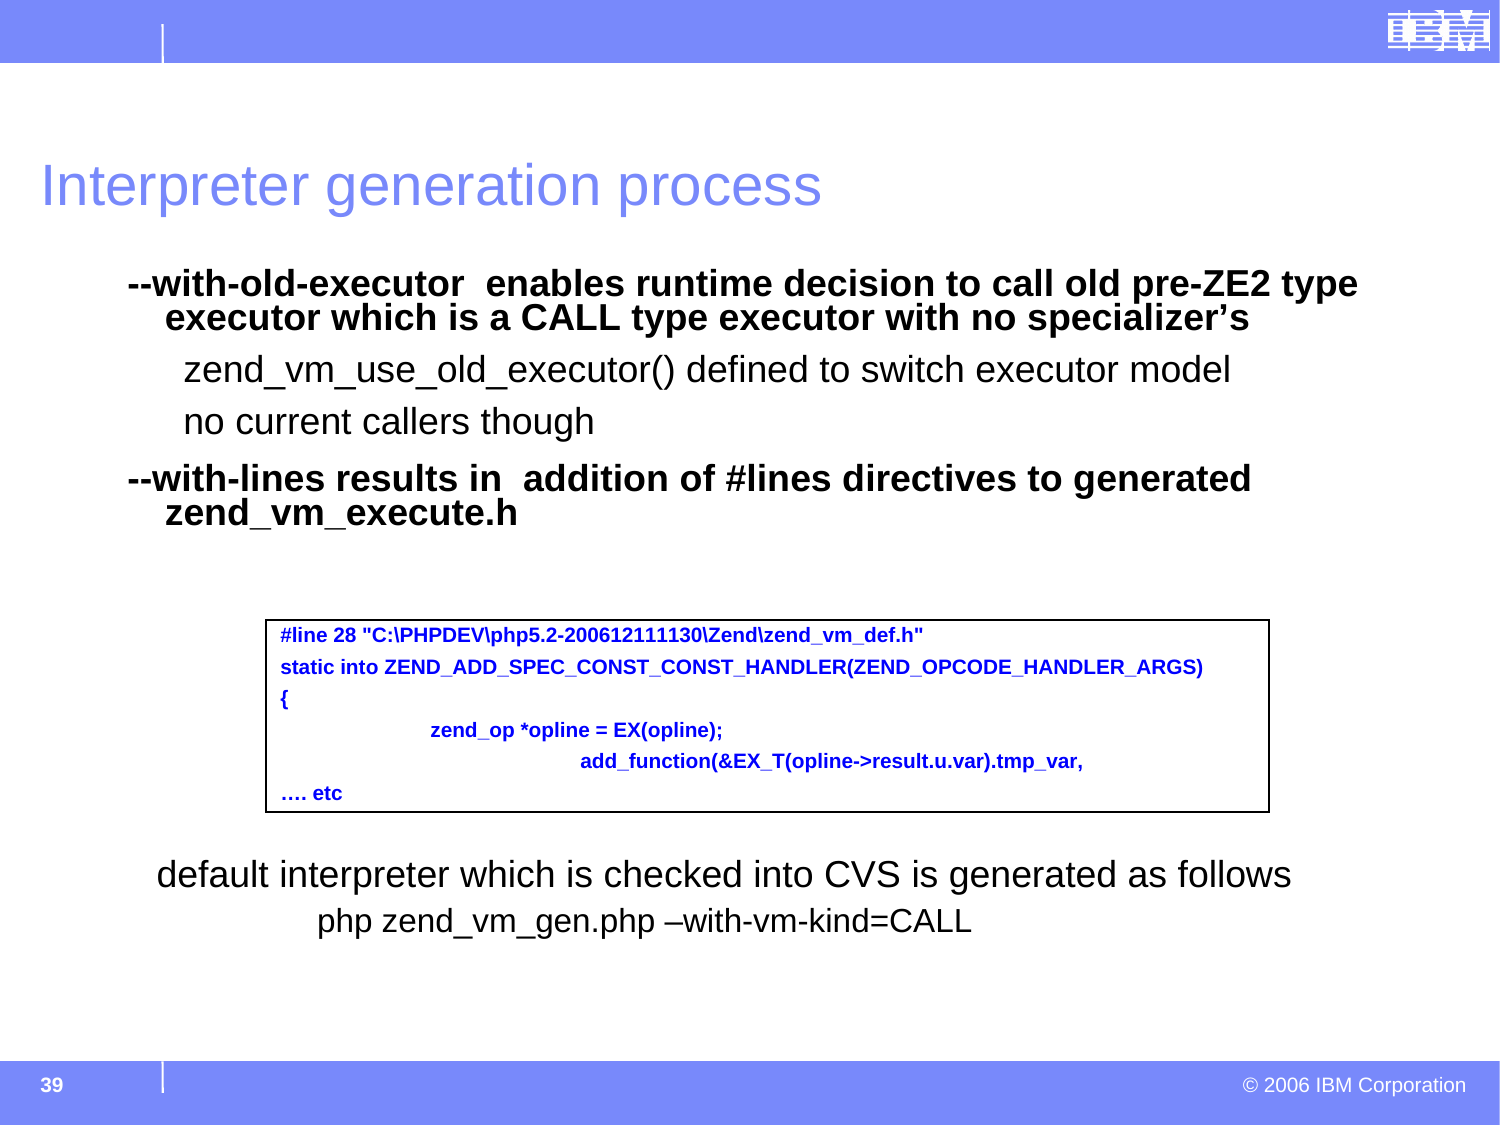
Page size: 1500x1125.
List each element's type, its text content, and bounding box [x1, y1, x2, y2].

text_box #line 28 "C:\PHPDEV\php5.2-200612111130\Zend\zend_vm_def.h" static into ZEND_ADD_SPEC_CONST_CONST_HANDLER(ZEND_OPCODE_HANDLER_ARGS)‏ { zend_op *opline = EX(opline); add_function(&EX_T(opline->result.u.var).tmp_var, …. etc [265, 620, 1269, 787]
text_box default interpreter which is checked into CVS is generated as follows php zend_vm_gen.php –with-vm-kind=CALL [141, 787, 1418, 1090]
title Interpreter generation process [25, 123, 1378, 225]
list --with-old-executor enables runtime decision to call old pre-ZE2 type executor which is a CALL type executor with no specializer’s zend_vm_use_old_executor() defined to switch executor model no current callers though --with-lines results in addition of #lines directives to generated zend_vm_execute.h [112, 262, 1388, 621]
